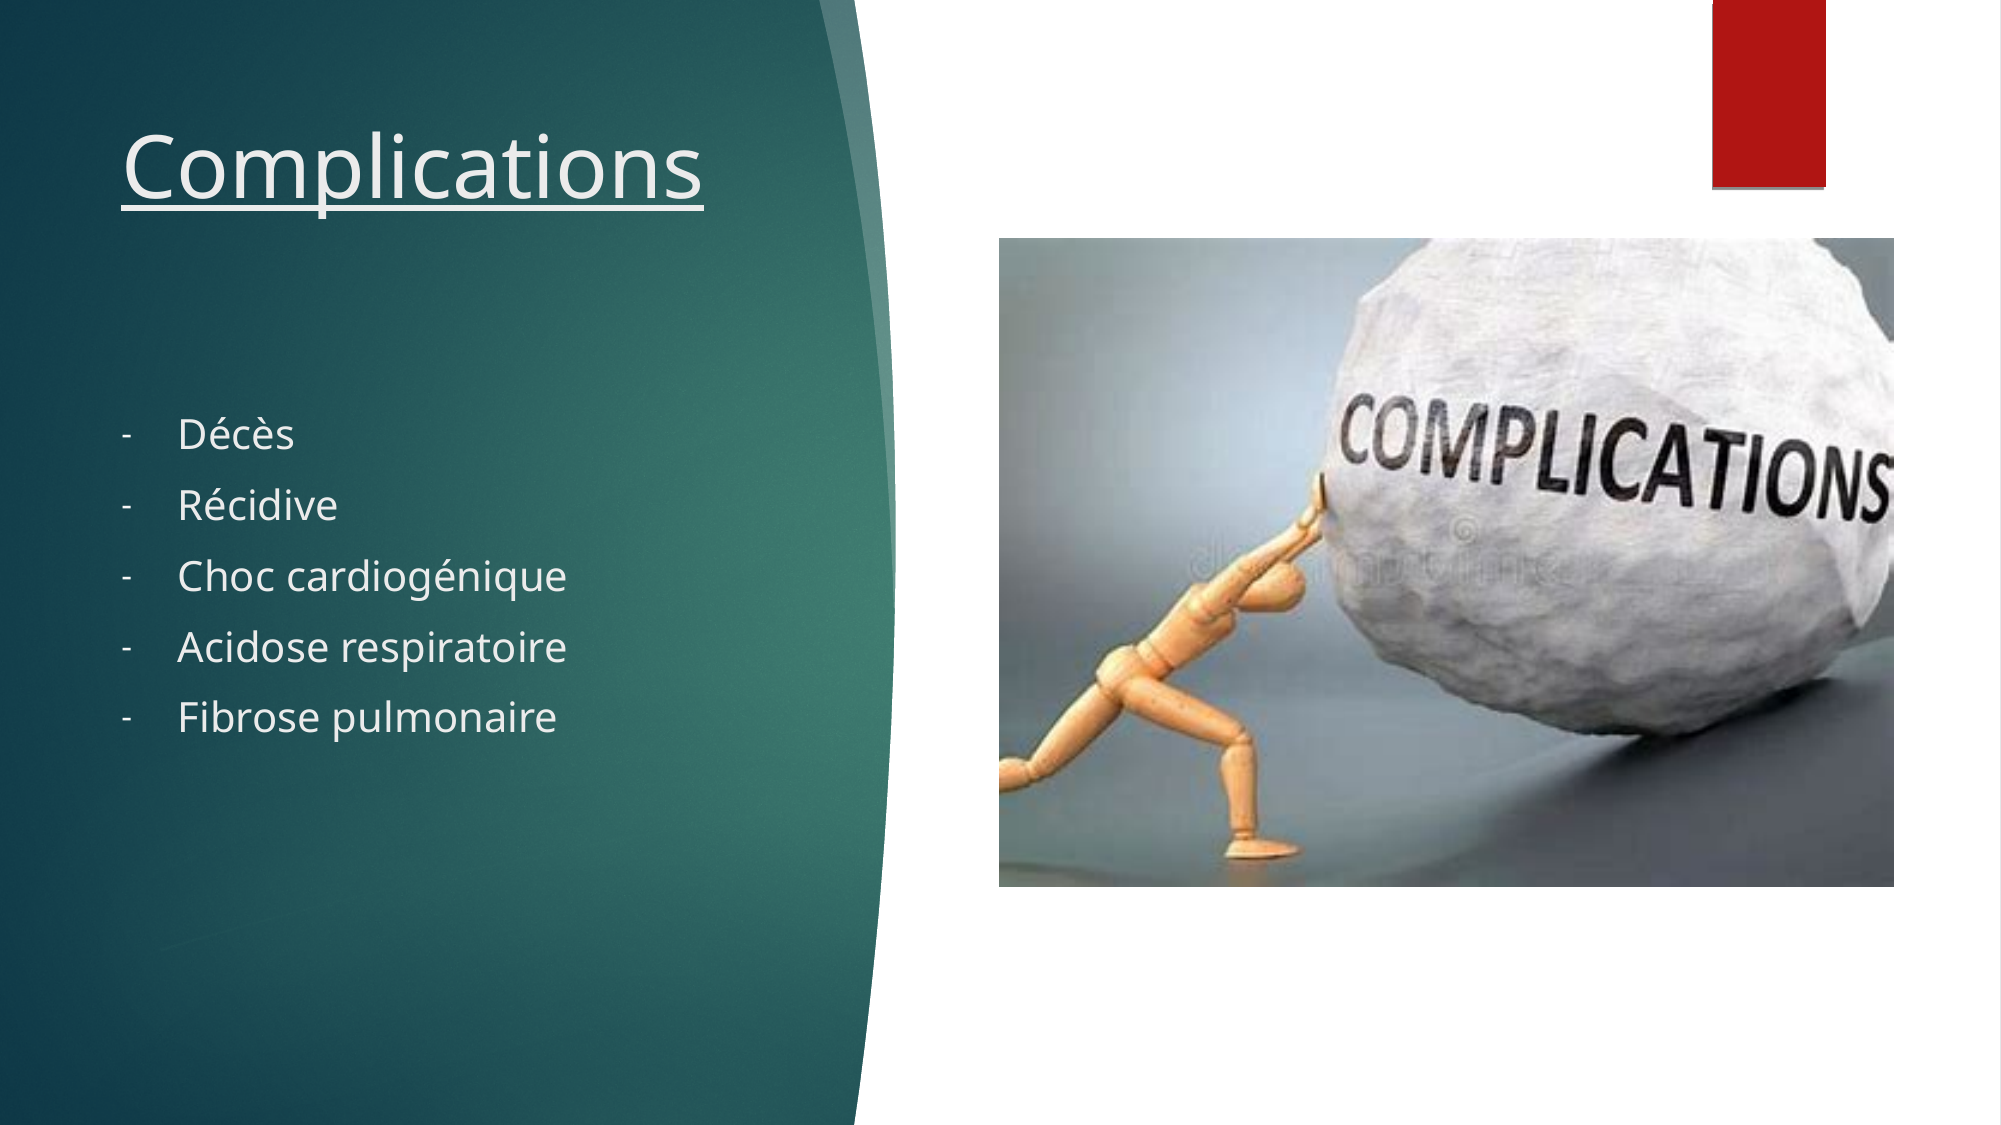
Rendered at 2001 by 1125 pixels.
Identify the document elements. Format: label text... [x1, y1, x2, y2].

title Complications [106, 103, 790, 370]
picture [999, 238, 1894, 887]
list Décès Récidive Choc cardiogénique Acidose respiratoire Fibrose pulmonaire [106, 399, 790, 1021]
text_box [0, 0, 2000, 1125]
